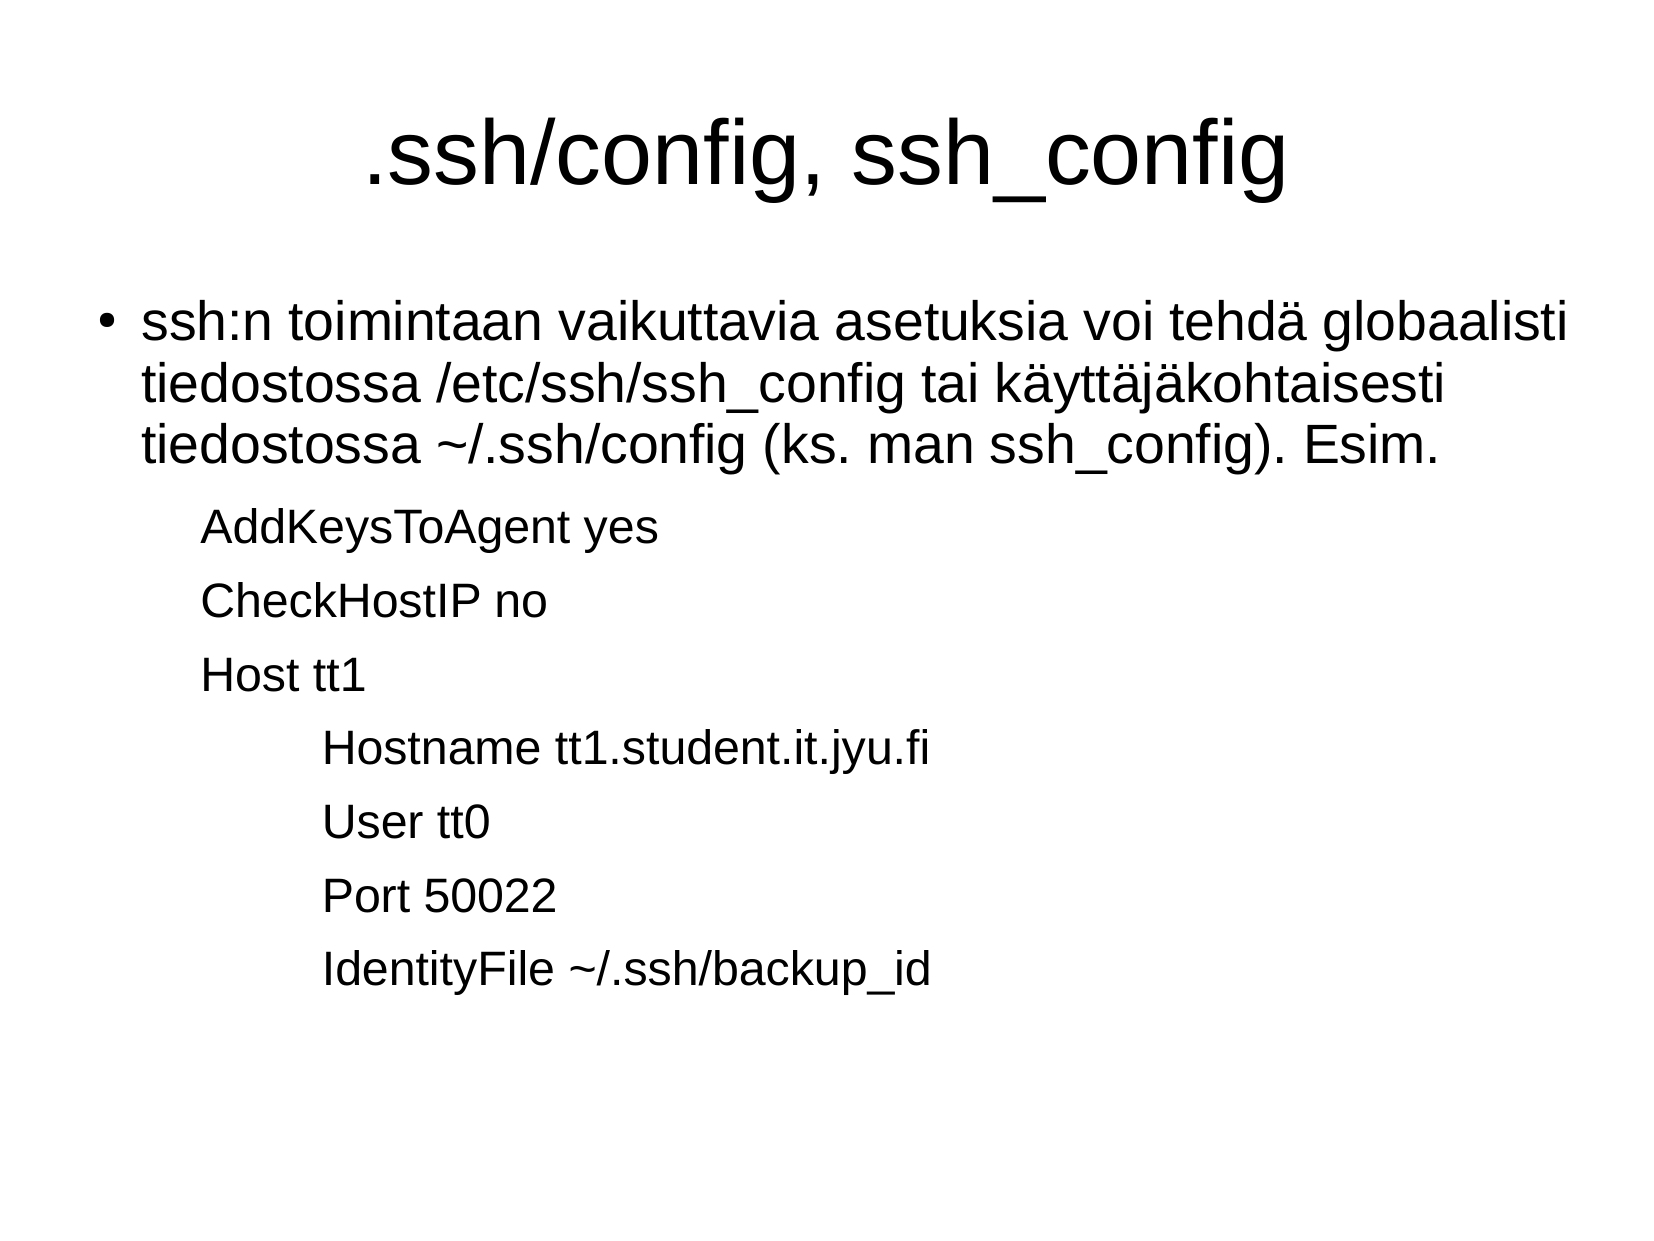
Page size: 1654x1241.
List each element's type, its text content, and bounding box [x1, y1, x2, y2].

list ssh:n toimintaan vaikuttavia asetuksia voi tehdä globaalisti tiedostossa /etc/ssh/ssh_config tai käyttäjäkohtaisesti tiedostossa ~/.ssh/config (ks. man ssh_config). Esim. AddKeysToAgent yes CheckHostIP no Host tt1 Hostname tt1.student.it.jyu.fi User tt0 Port 50022 IdentityFile ~/.ssh/backup_id [82, 290, 1571, 1010]
title .ssh/config, ssh_config [82, 49, 1571, 257]
